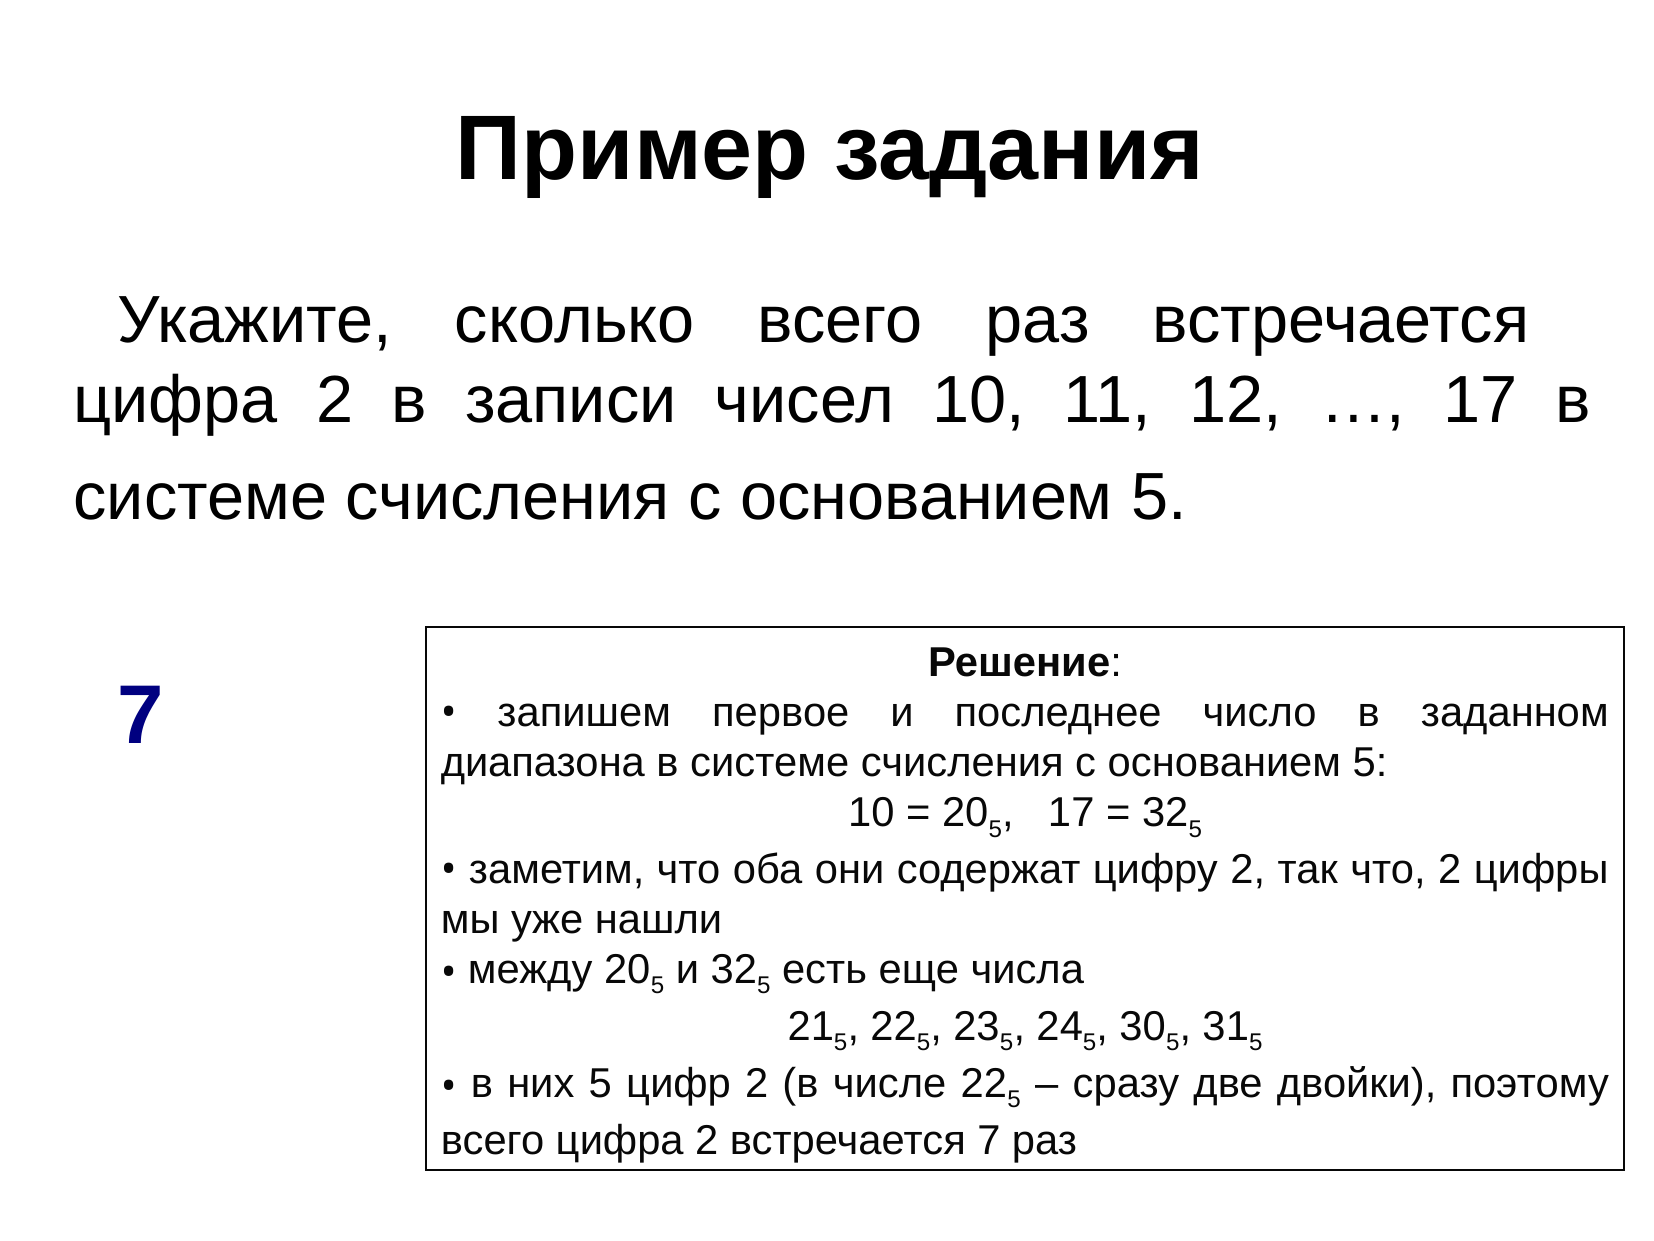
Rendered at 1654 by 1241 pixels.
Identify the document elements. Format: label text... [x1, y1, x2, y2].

text_box Укажите, сколько всего раз встречается цифра 2 в записи чисел 10, 11, 12, …, 17 в системе счисления с основанием 5. 7 [58, 268, 1609, 1194]
title Пример задания [82, 68, 1571, 268]
text_box Решение: запишем первое и последнее число в заданном диапазона в системе счисления с основанием 5: 10 = 205, 17 = 325 заметим, что оба они содержат цифру 2, так что, 2 цифры мы уже нашли между 205 и 325 есть еще числа 215, 225, 235, 245, 305, 315 в них 5 цифр 2 (в числе 225 – сразу две двойки), поэтому всего цифра 2 встречается 7 раз [426, 627, 1625, 1171]
